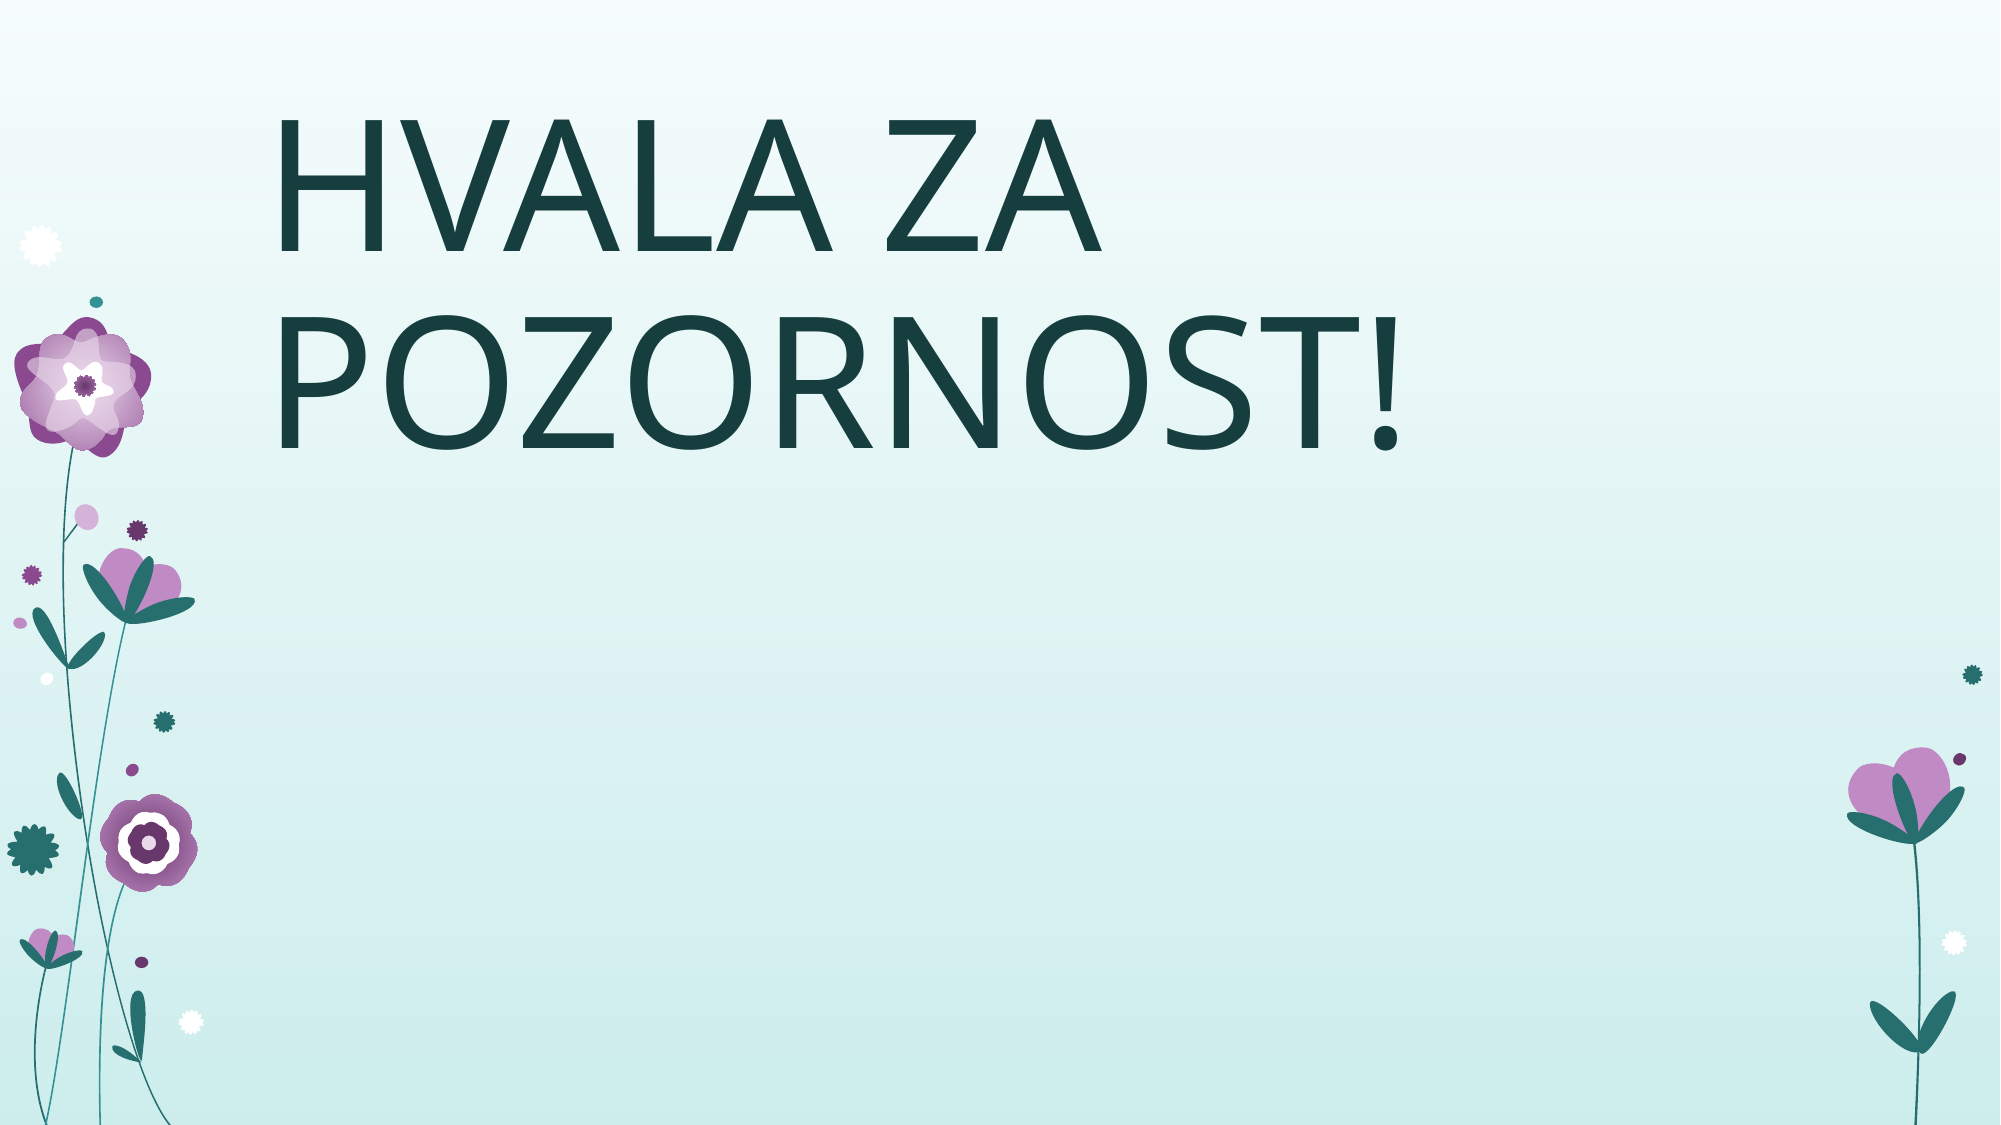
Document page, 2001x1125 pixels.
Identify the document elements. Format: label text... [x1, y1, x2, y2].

title HVALA ZA POZORNOST! [249, 92, 1750, 1040]
